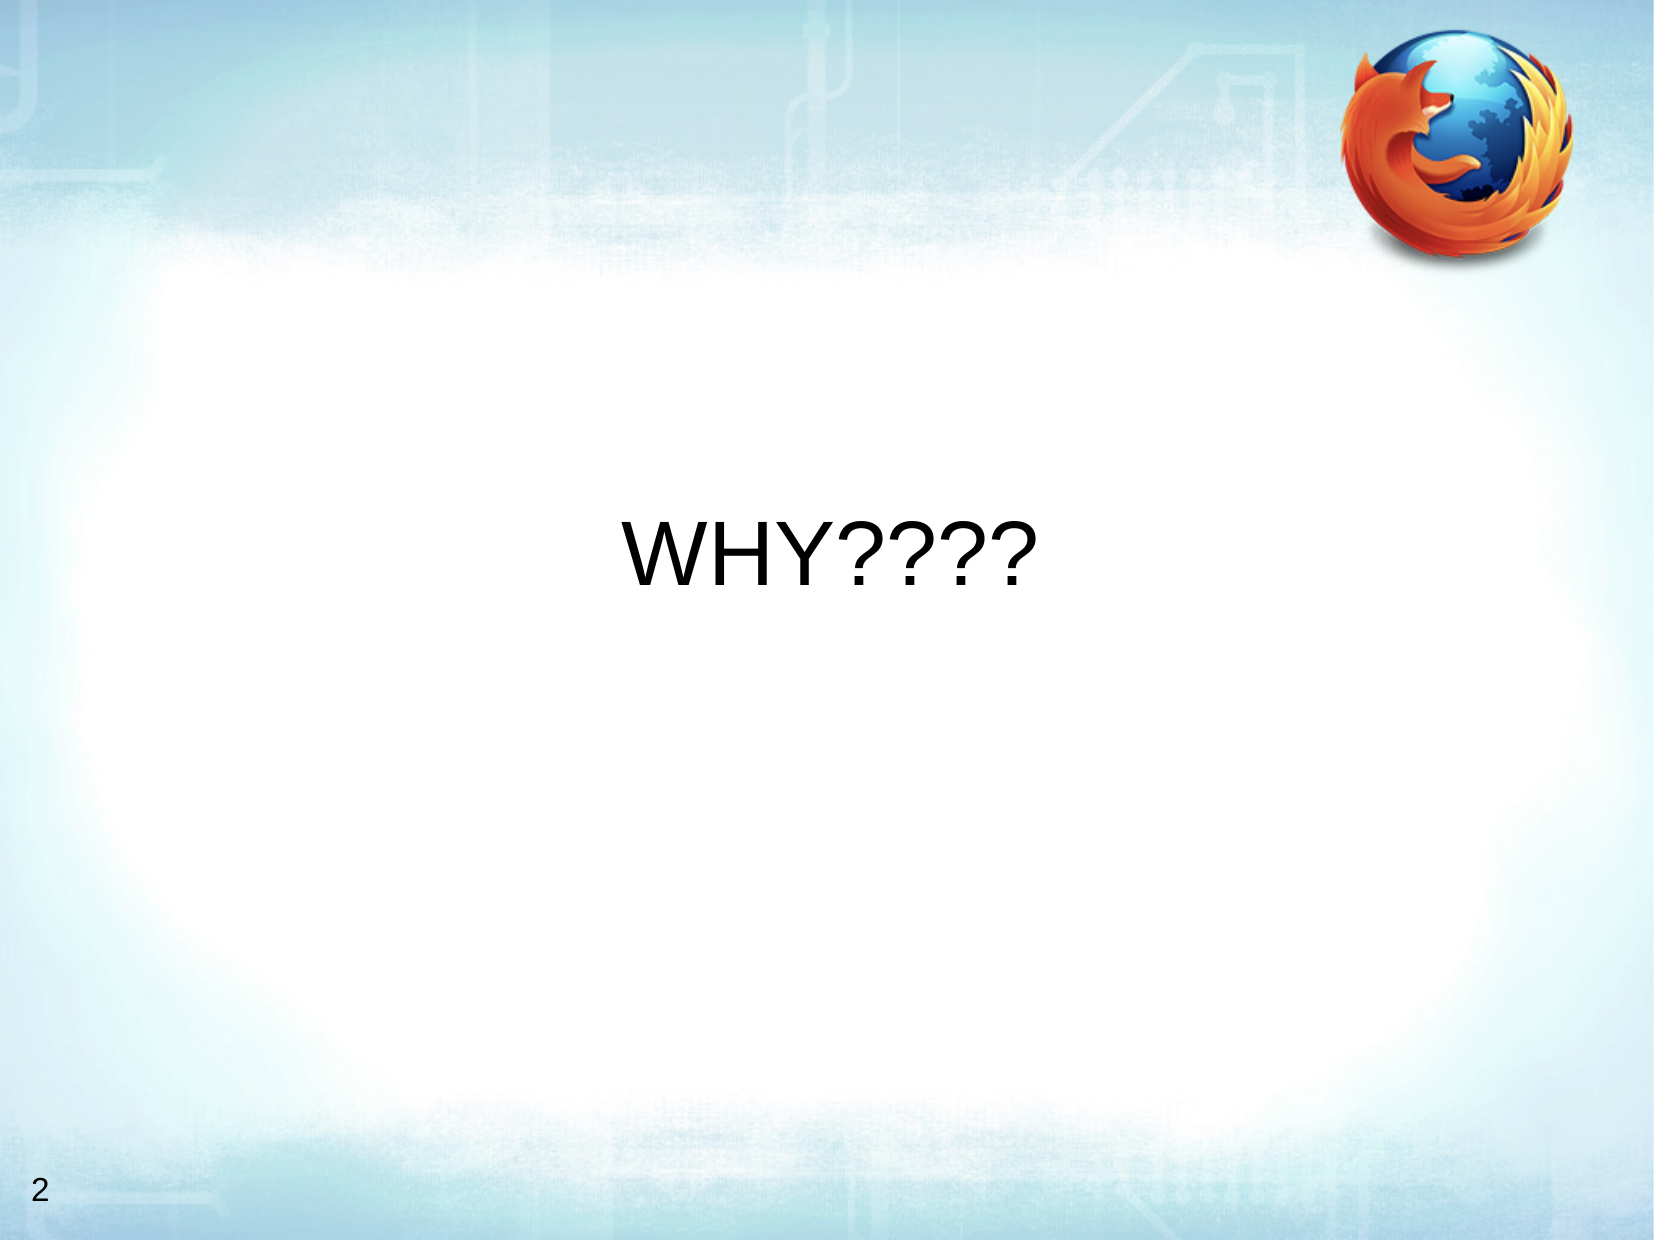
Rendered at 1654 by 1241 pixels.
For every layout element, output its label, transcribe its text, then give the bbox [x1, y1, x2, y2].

title WHY???? [86, 450, 1576, 658]
picture [0, 0, 1654, 1240]
